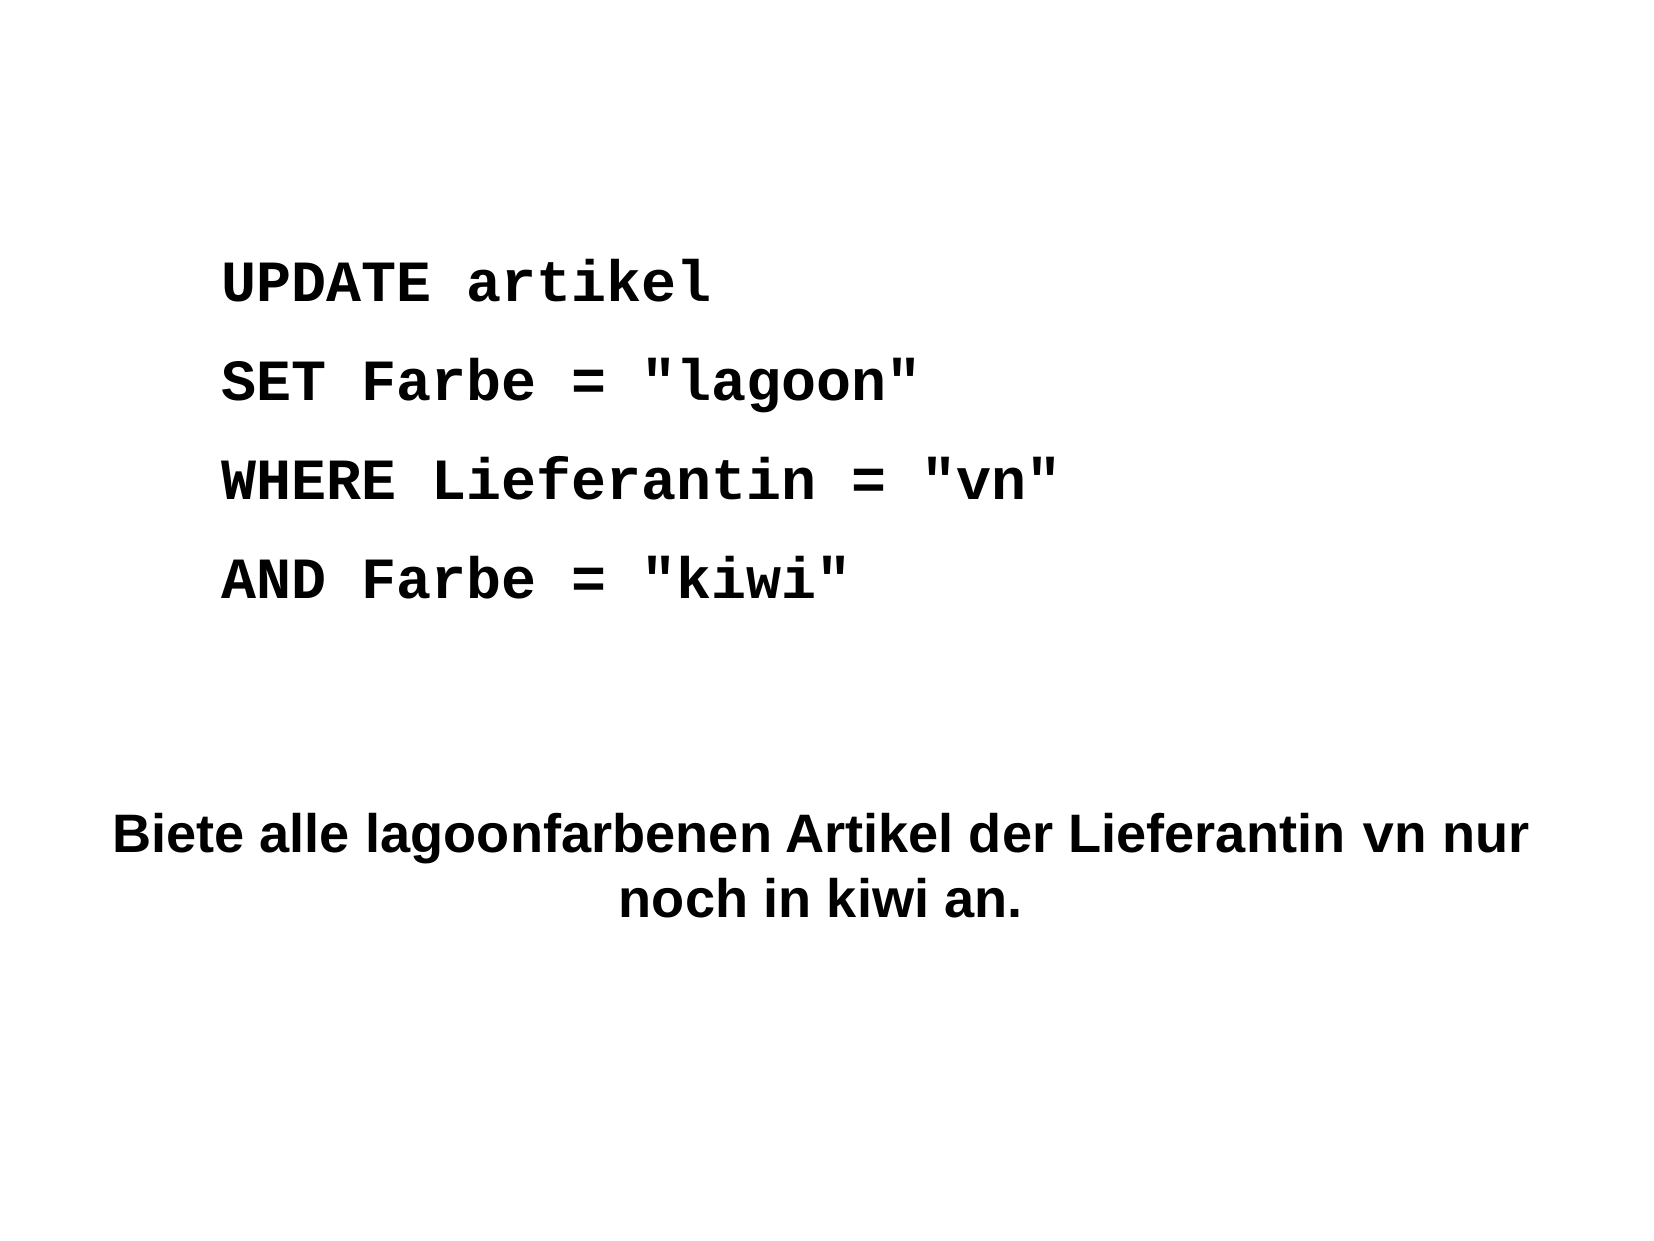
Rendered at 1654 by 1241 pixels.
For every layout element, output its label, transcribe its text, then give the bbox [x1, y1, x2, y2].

text_box UPDATE artikel SET Farbe = "lagoon" WHERE Lieferantin = "vn" AND Farbe = "kiwi" [206, 212, 1625, 594]
title Biete alle lagoonfarbenen Artikel der Lieferantin vn nur noch in kiwi an. [76, 787, 1566, 945]
